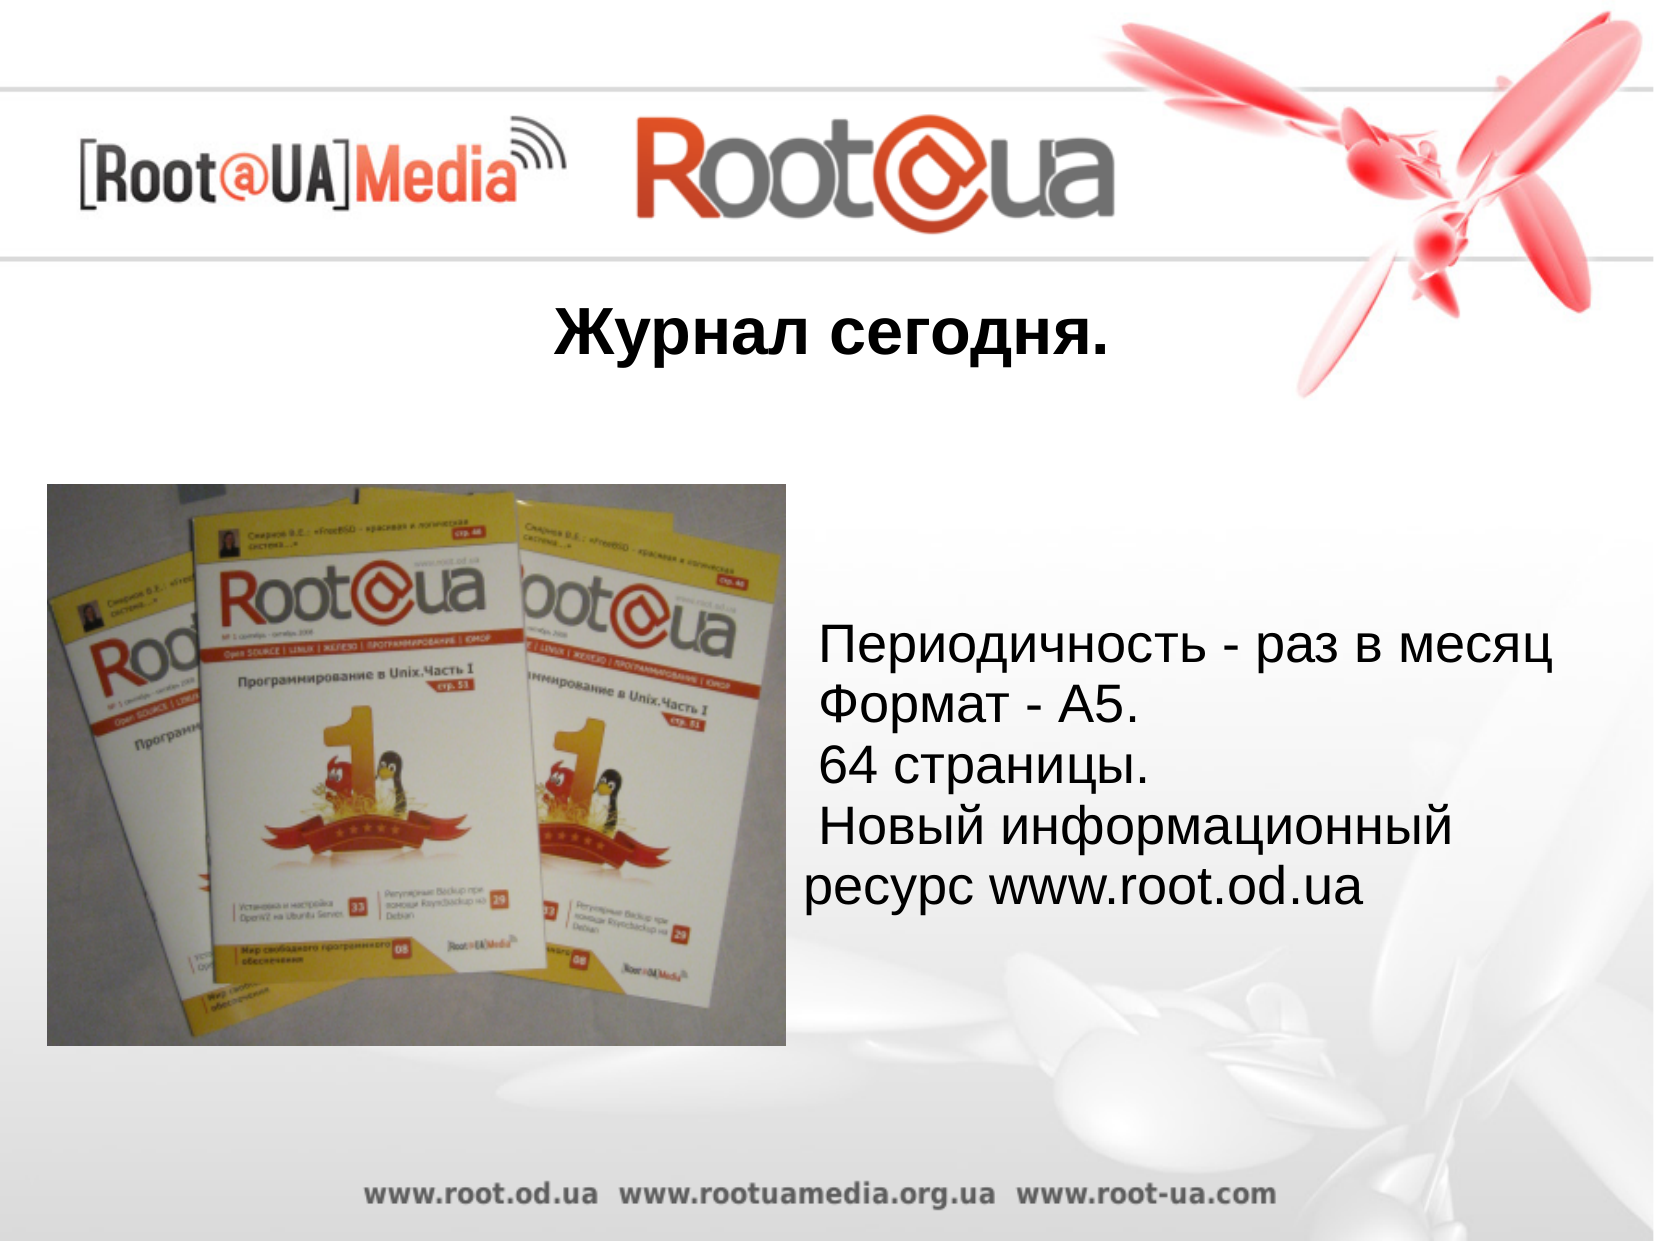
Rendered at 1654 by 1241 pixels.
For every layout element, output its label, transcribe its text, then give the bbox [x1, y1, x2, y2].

picture [0, 0, 1654, 1241]
title Журнал сегодня. [88, 228, 1577, 436]
text_box Периодичность - раз в месяц Формат - А5. 64 страницы. Новый информационный ресурс www.root.od.ua [803, 420, 1636, 1109]
